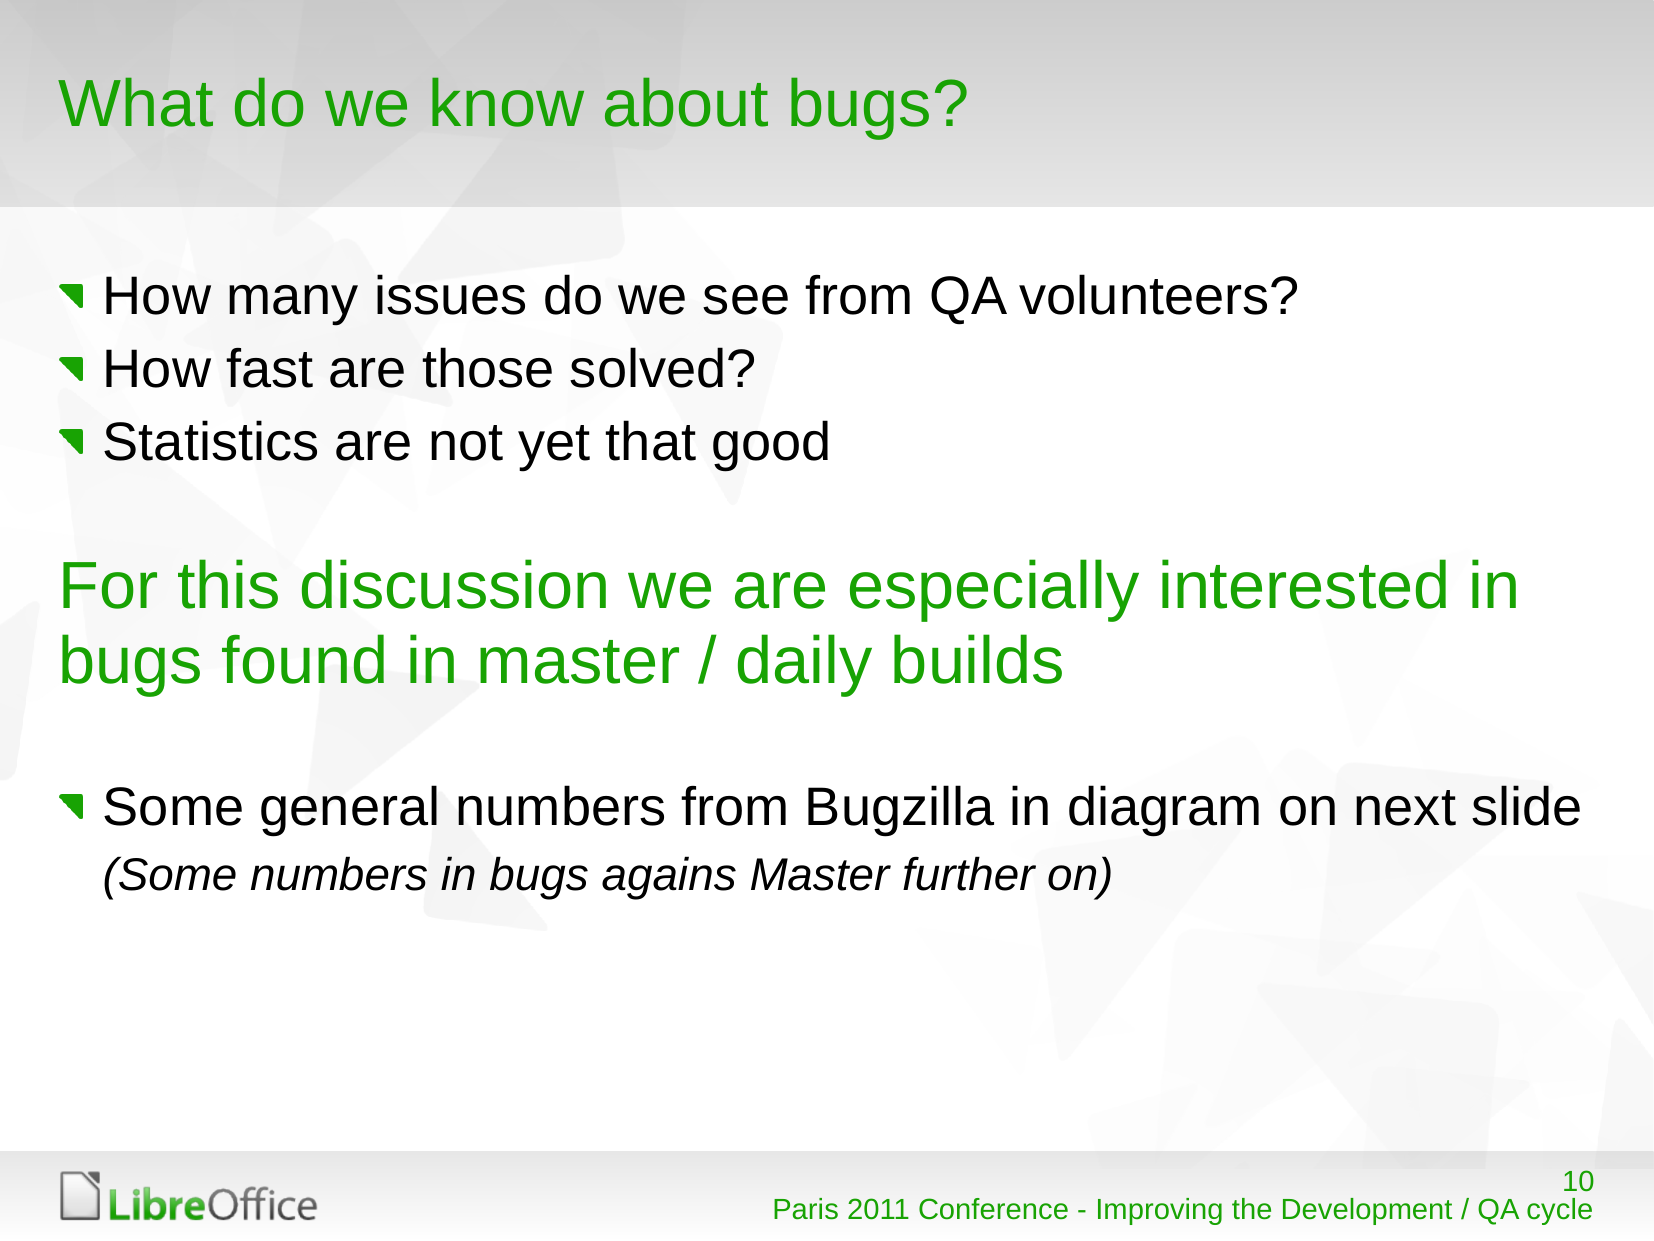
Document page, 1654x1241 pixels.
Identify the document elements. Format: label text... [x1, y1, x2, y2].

picture [915, 548, 1654, 1169]
picture [0, 0, 783, 931]
list How many issues do we see from QA volunteers? How fast are those solved? Statistics are not yet that good Some general numbers from Bugzilla in diagram on next slide (Some numbers in bugs agains Master further on) [59, 265, 1595, 548]
title For this discussion we are especially interested in bugs found in master / daily builds [59, 548, 1595, 698]
picture [41, 1152, 337, 1240]
title What do we know about bugs? [59, 29, 1595, 178]
list How many issues do we see from QA volunteers? How fast are those solved? Statistics are not yet that good Some general numbers from Bugzilla in diagram on next slide (Some numbers in bugs agains Master further on) [59, 698, 1595, 985]
